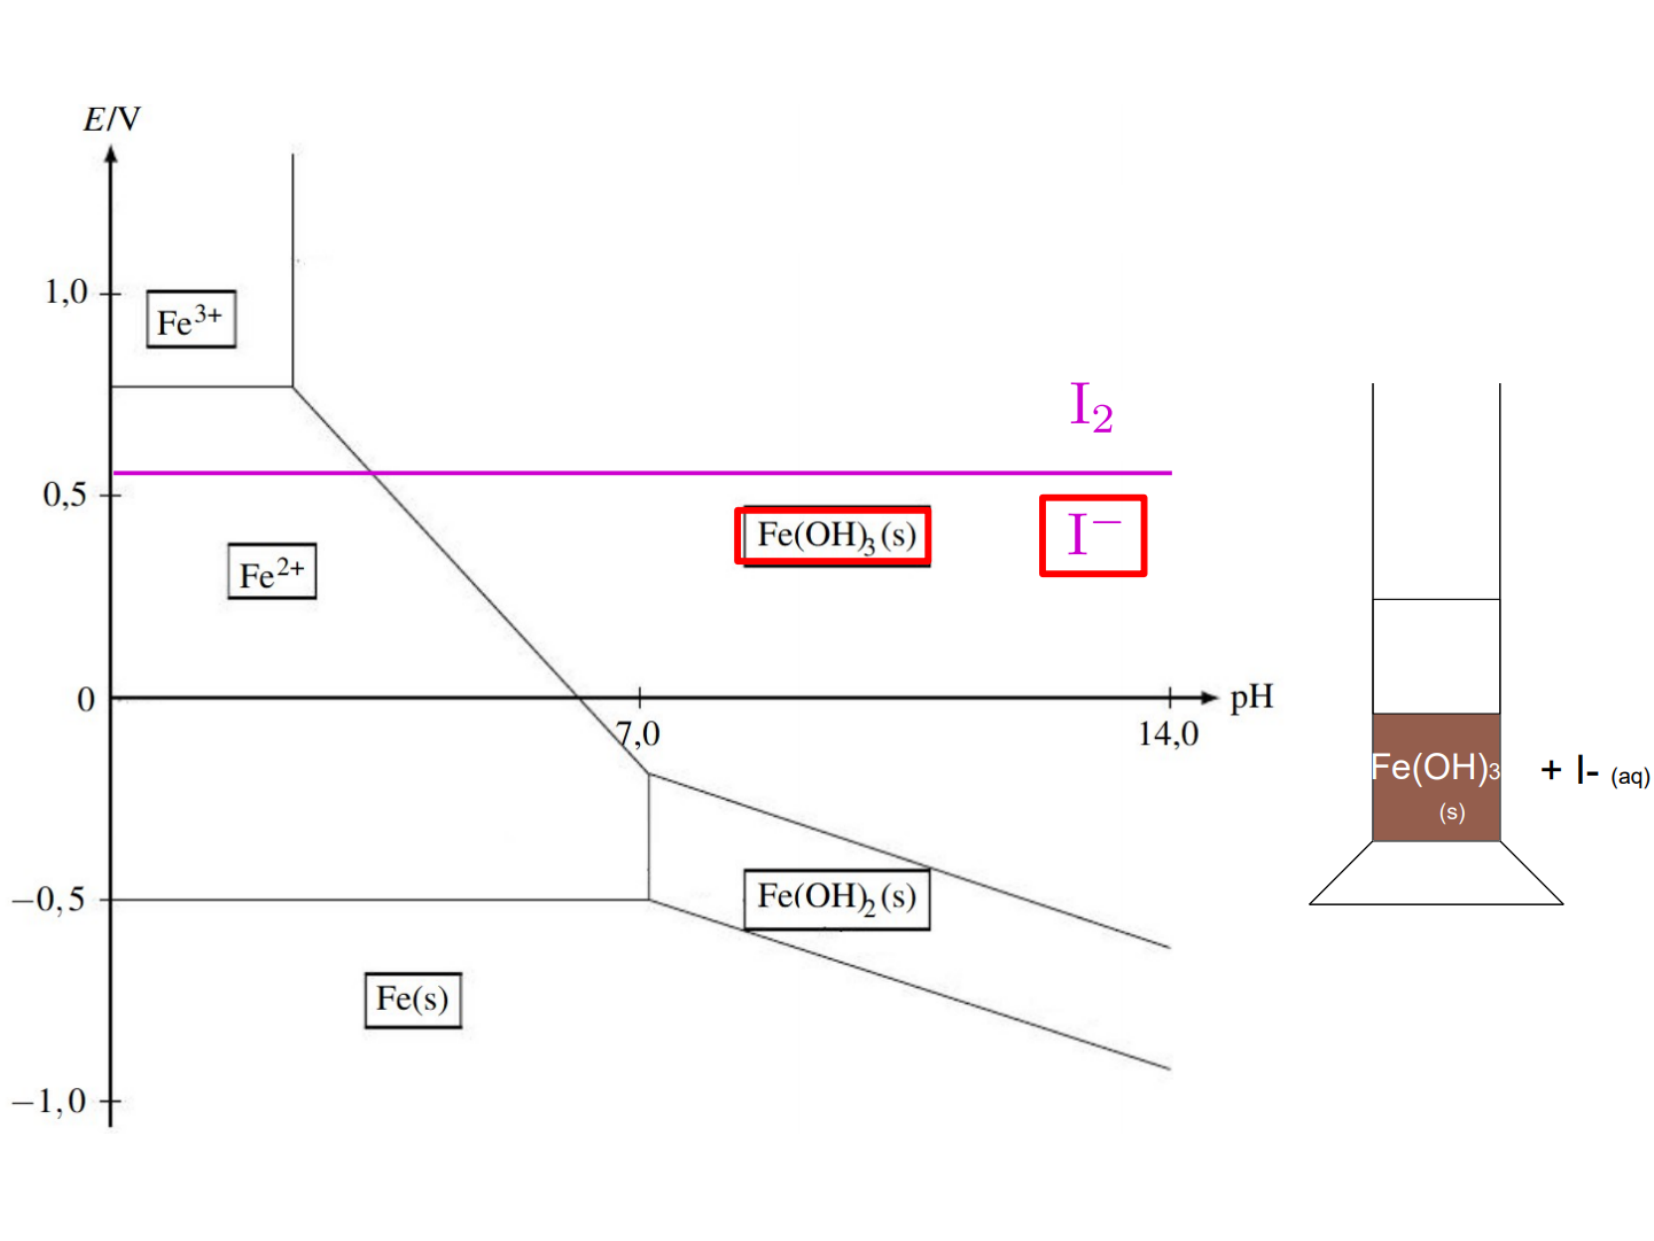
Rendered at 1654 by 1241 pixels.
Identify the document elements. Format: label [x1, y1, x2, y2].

picture [0, 94, 1654, 1158]
